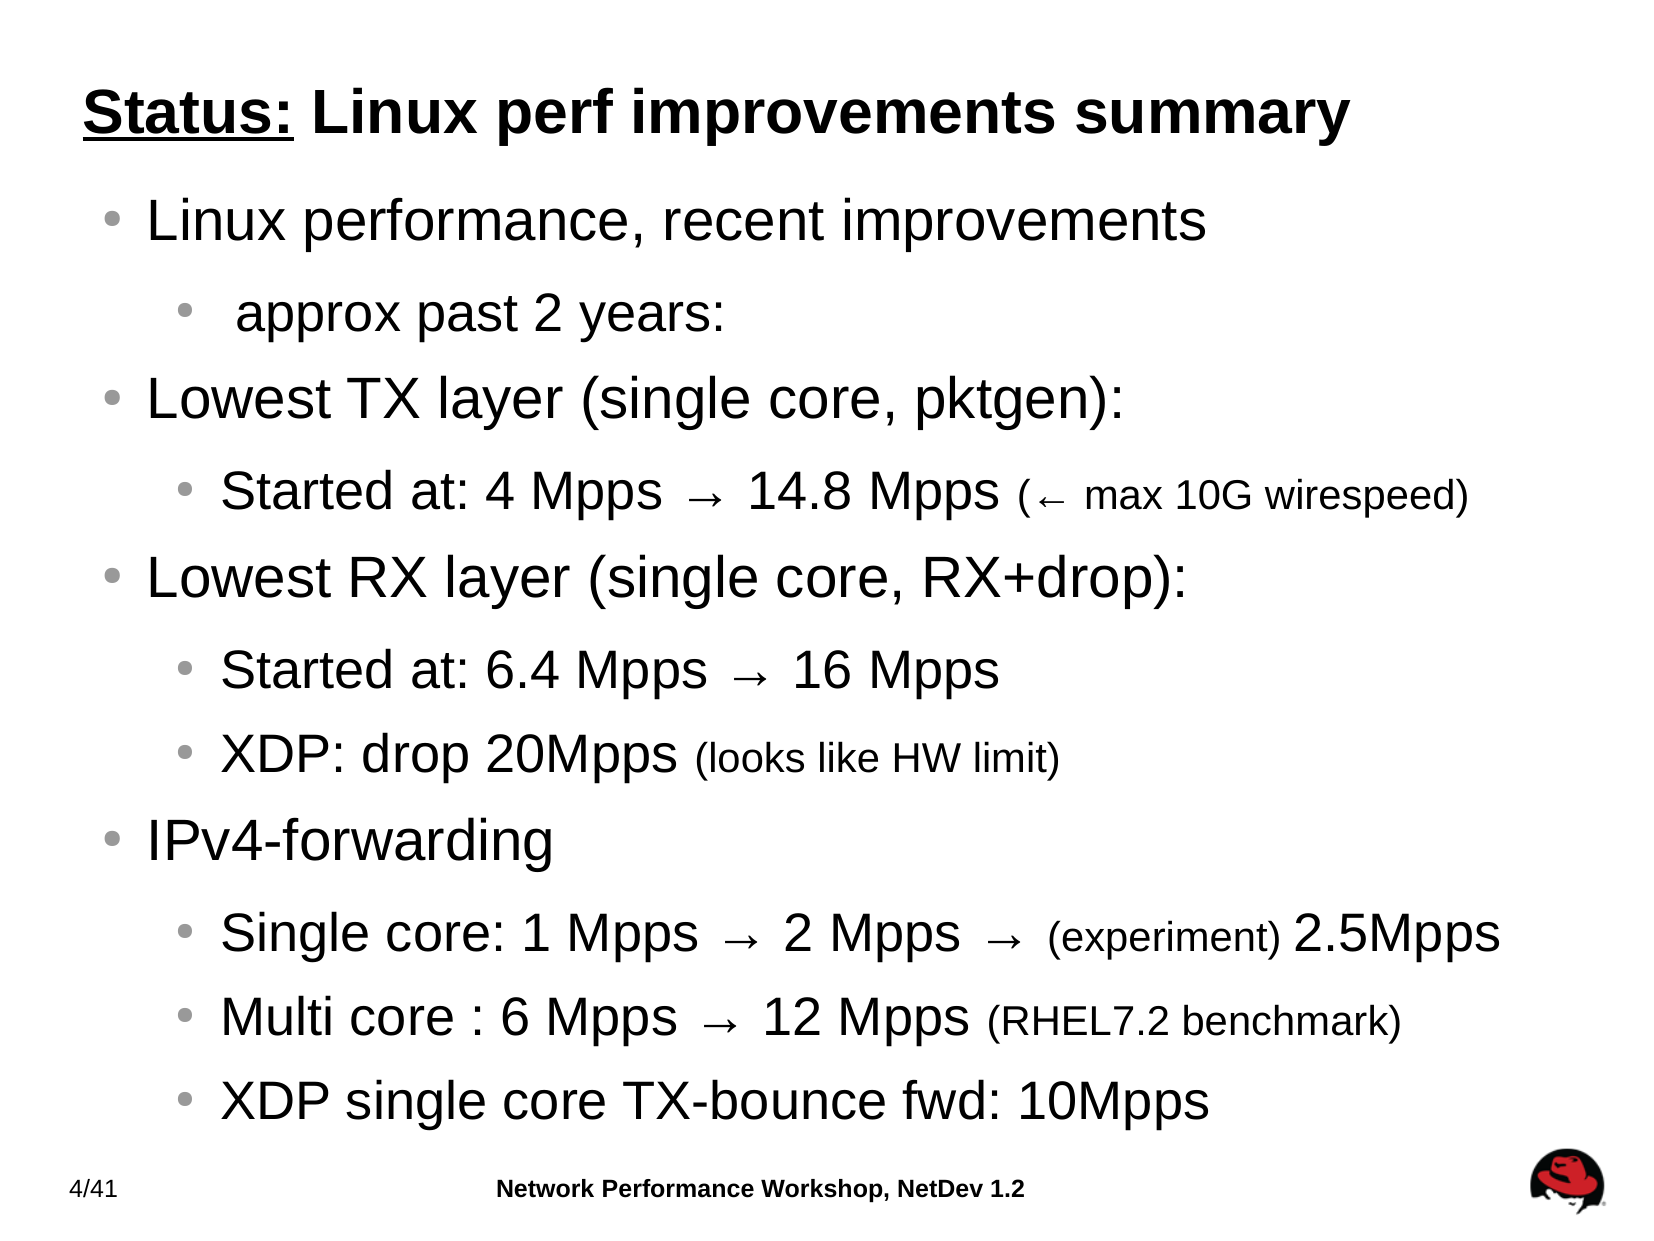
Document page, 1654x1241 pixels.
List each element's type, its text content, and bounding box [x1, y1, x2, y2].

text_box [86, 187, 1575, 990]
title Status: Linux perf improvements summary [82, 37, 1571, 188]
list Linux performance, recent improvements approx past 2 years: Lowest TX layer (single core, pktgen): Started at: 4 Mpps → 14.8 Mpps (← max 10G wirespeed) Lowest RX layer (single core, RX+drop): Started at: 6.4 Mpps → 16 Mpps XDP: drop 20Mpps (looks like HW limit) IPv4-forwarding Single core: 1 Mpps → 2 Mpps → (experiment) 2.5Mpps Multi core : 6 Mpps → 12 Mpps (RHEL7.2 benchmark) XDP single core TX-bounce fwd: 10Mpps [86, 990, 1575, 1132]
picture [1529, 1146, 1612, 1224]
